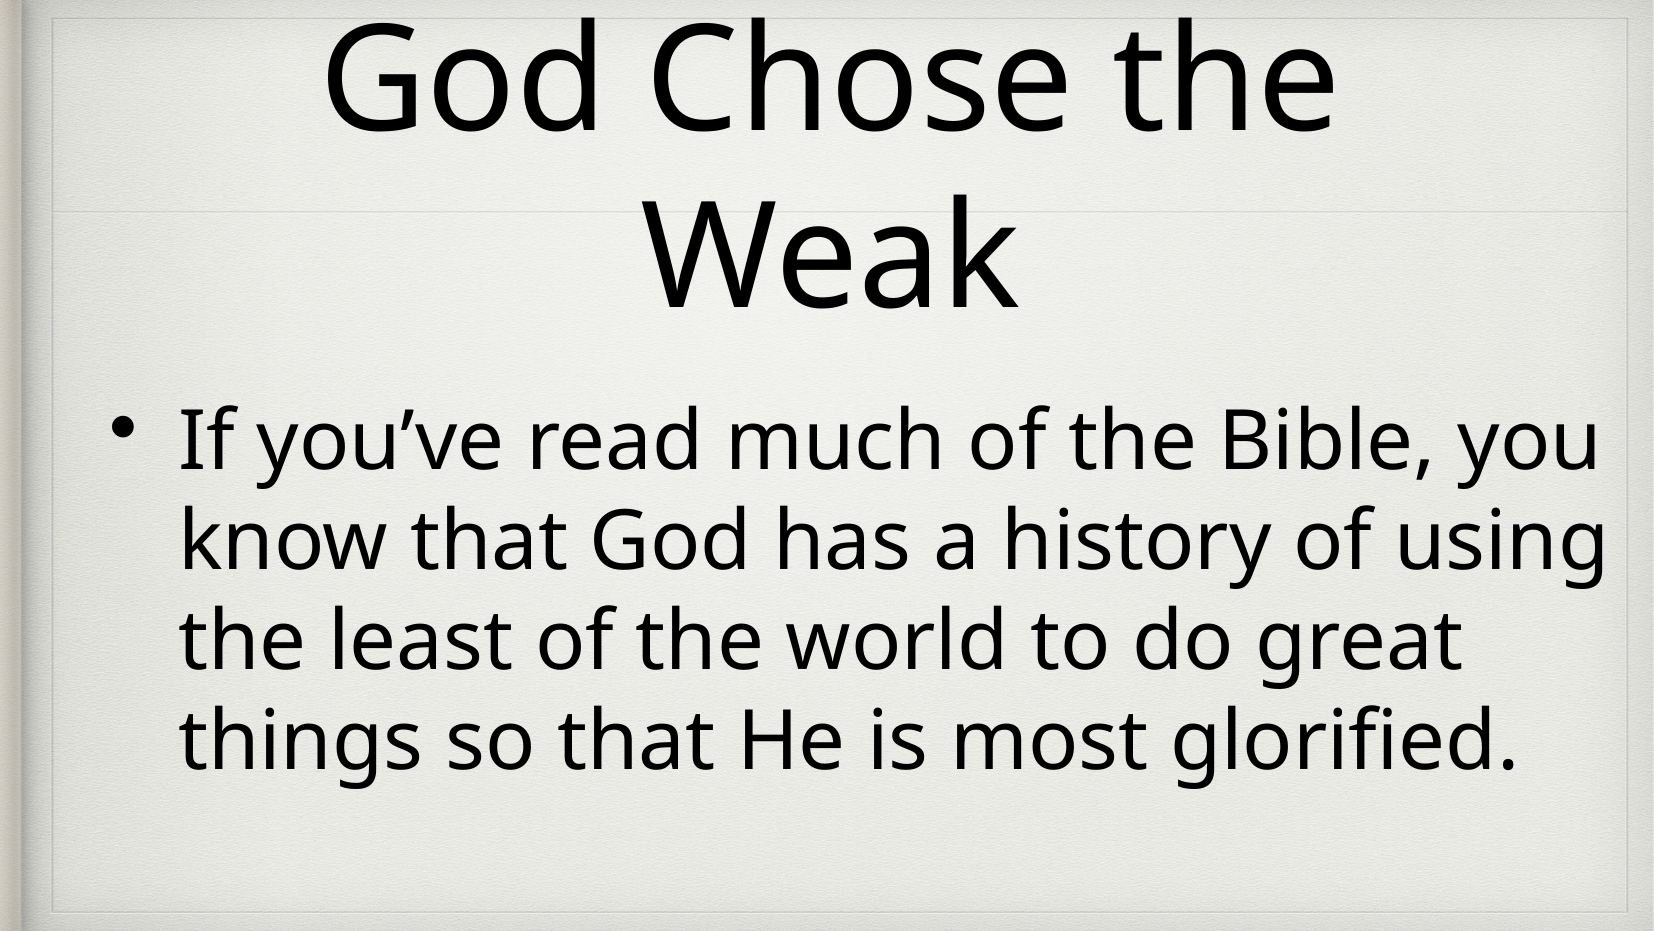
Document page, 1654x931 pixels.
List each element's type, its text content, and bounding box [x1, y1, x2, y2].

list If you’ve read much of the Bible, you know that God has a history of using the least of the world to do great things so that He is most glorified. [101, 208, 1636, 886]
picture [0, 0, 1654, 931]
title God Chose the Weak [120, 75, 1541, 208]
